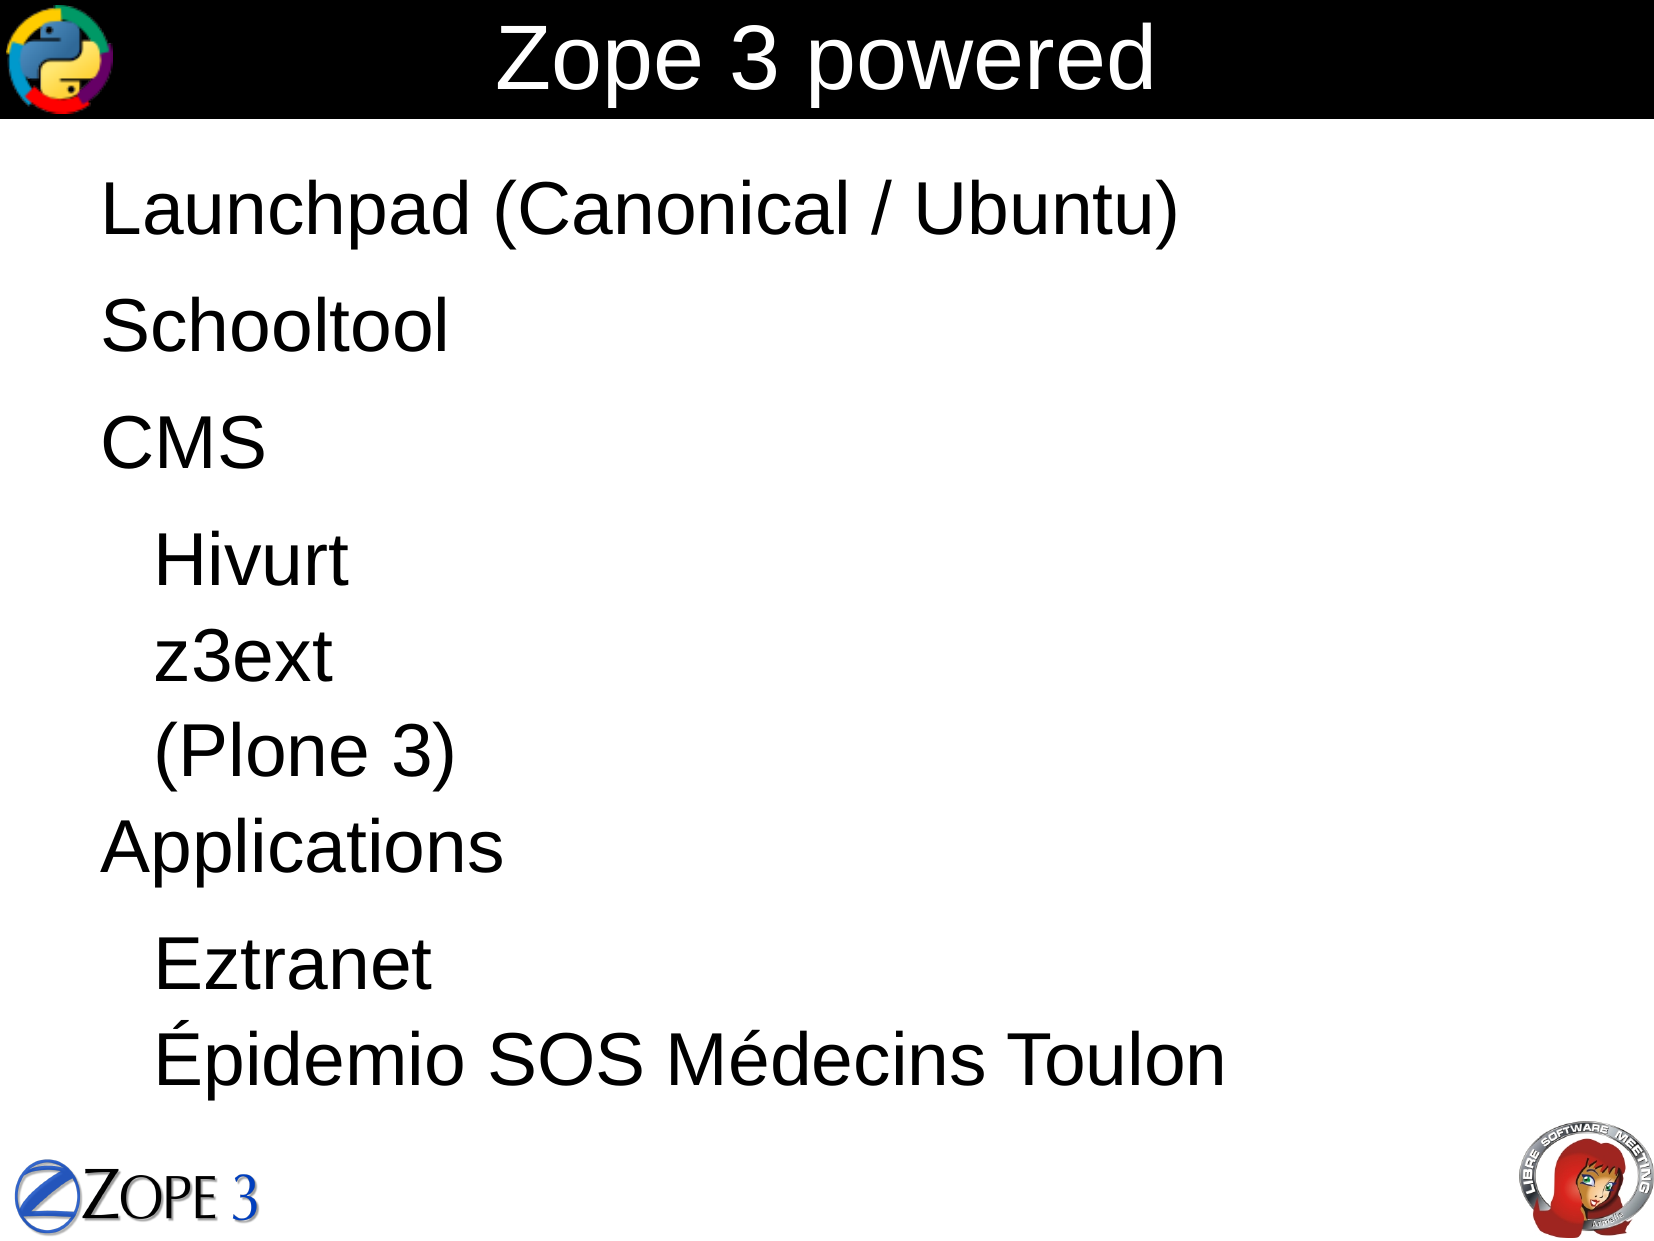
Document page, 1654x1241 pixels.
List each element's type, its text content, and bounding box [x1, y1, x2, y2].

title Zope 3 powered [0, 0, 1654, 119]
picture [0, 1144, 266, 1241]
picture [1519, 1121, 1654, 1238]
list Launchpad (Canonical / Ubuntu) Schooltool CMS Hivurt z3ext (Plone 3) Applications Eztranet Épidemio SOS Médecins Toulon [82, 166, 1571, 1102]
